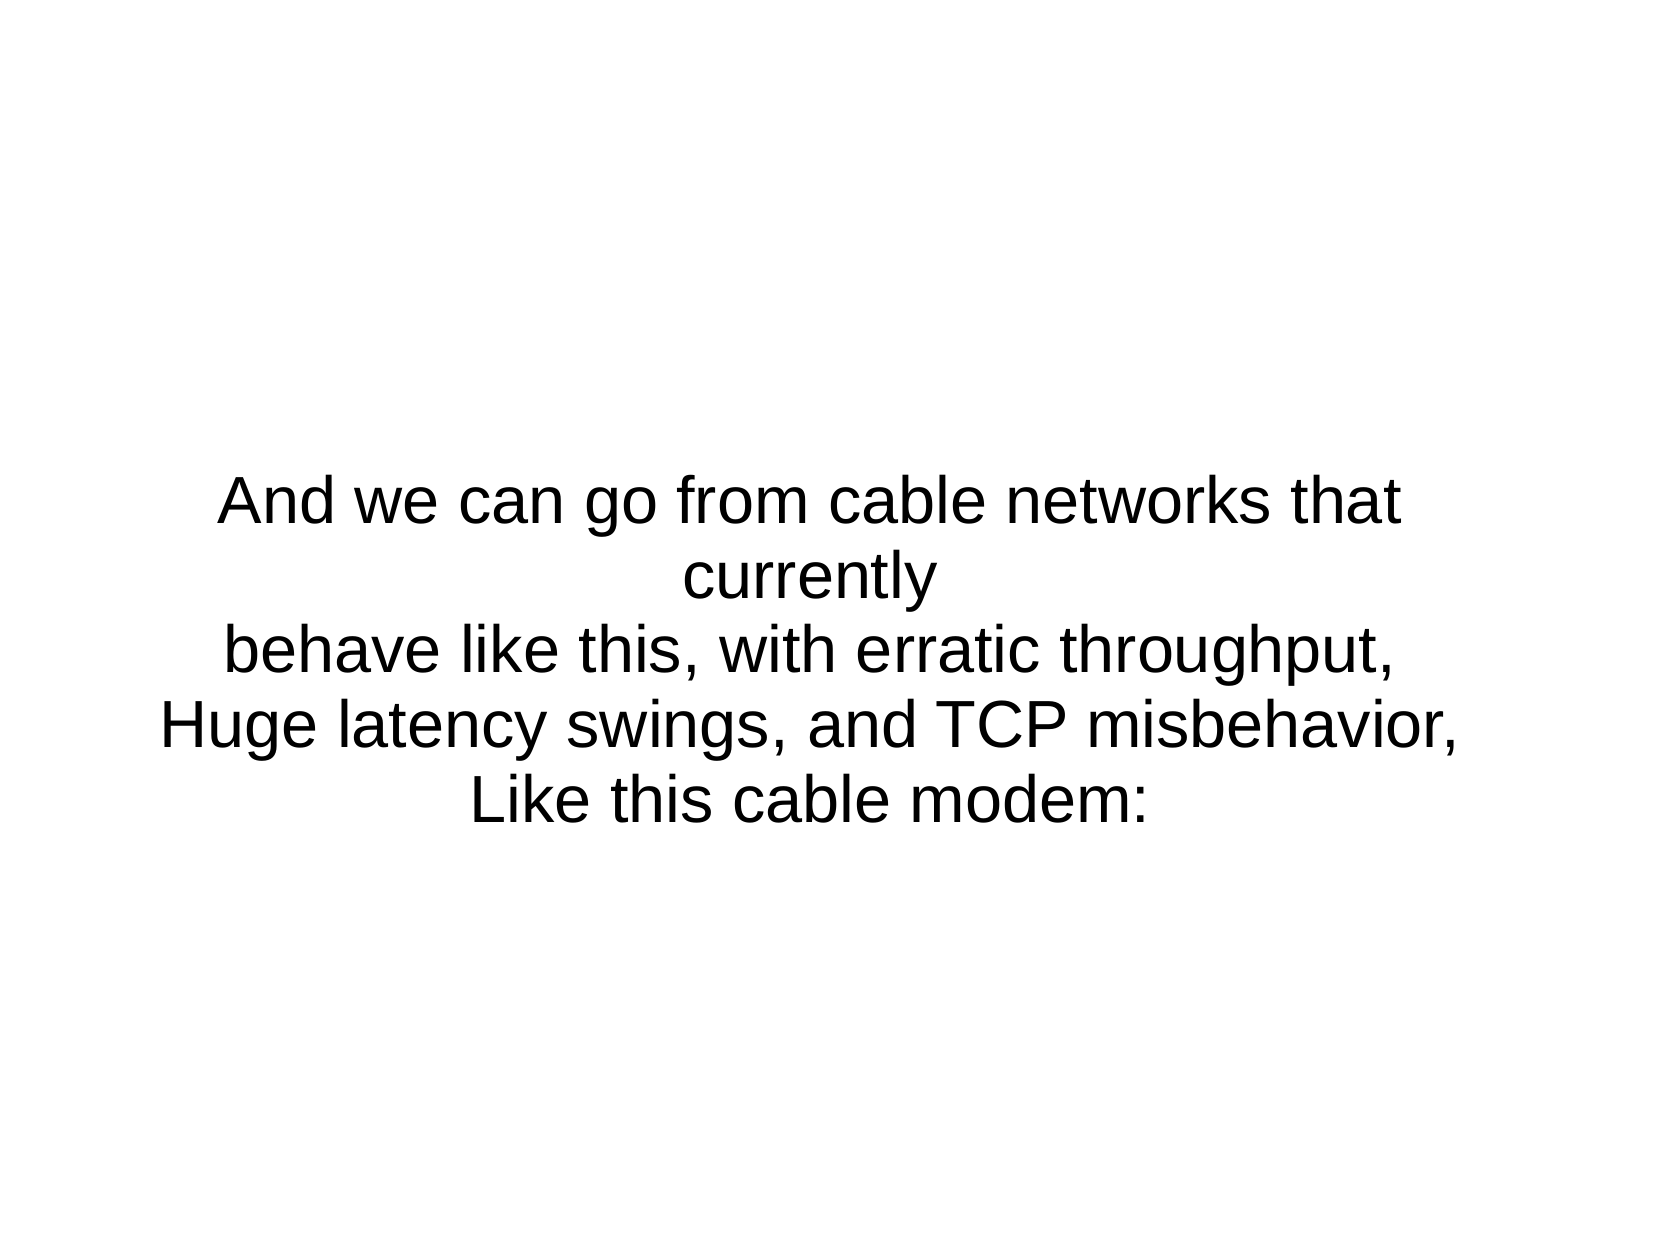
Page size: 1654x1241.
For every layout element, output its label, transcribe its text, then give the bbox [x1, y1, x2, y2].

subtitle And we can go from cable networks that currently behave like this, with erratic throughput, Huge latency swings, and TCP misbehavior, Like this cable modem: [82, 290, 1538, 1010]
